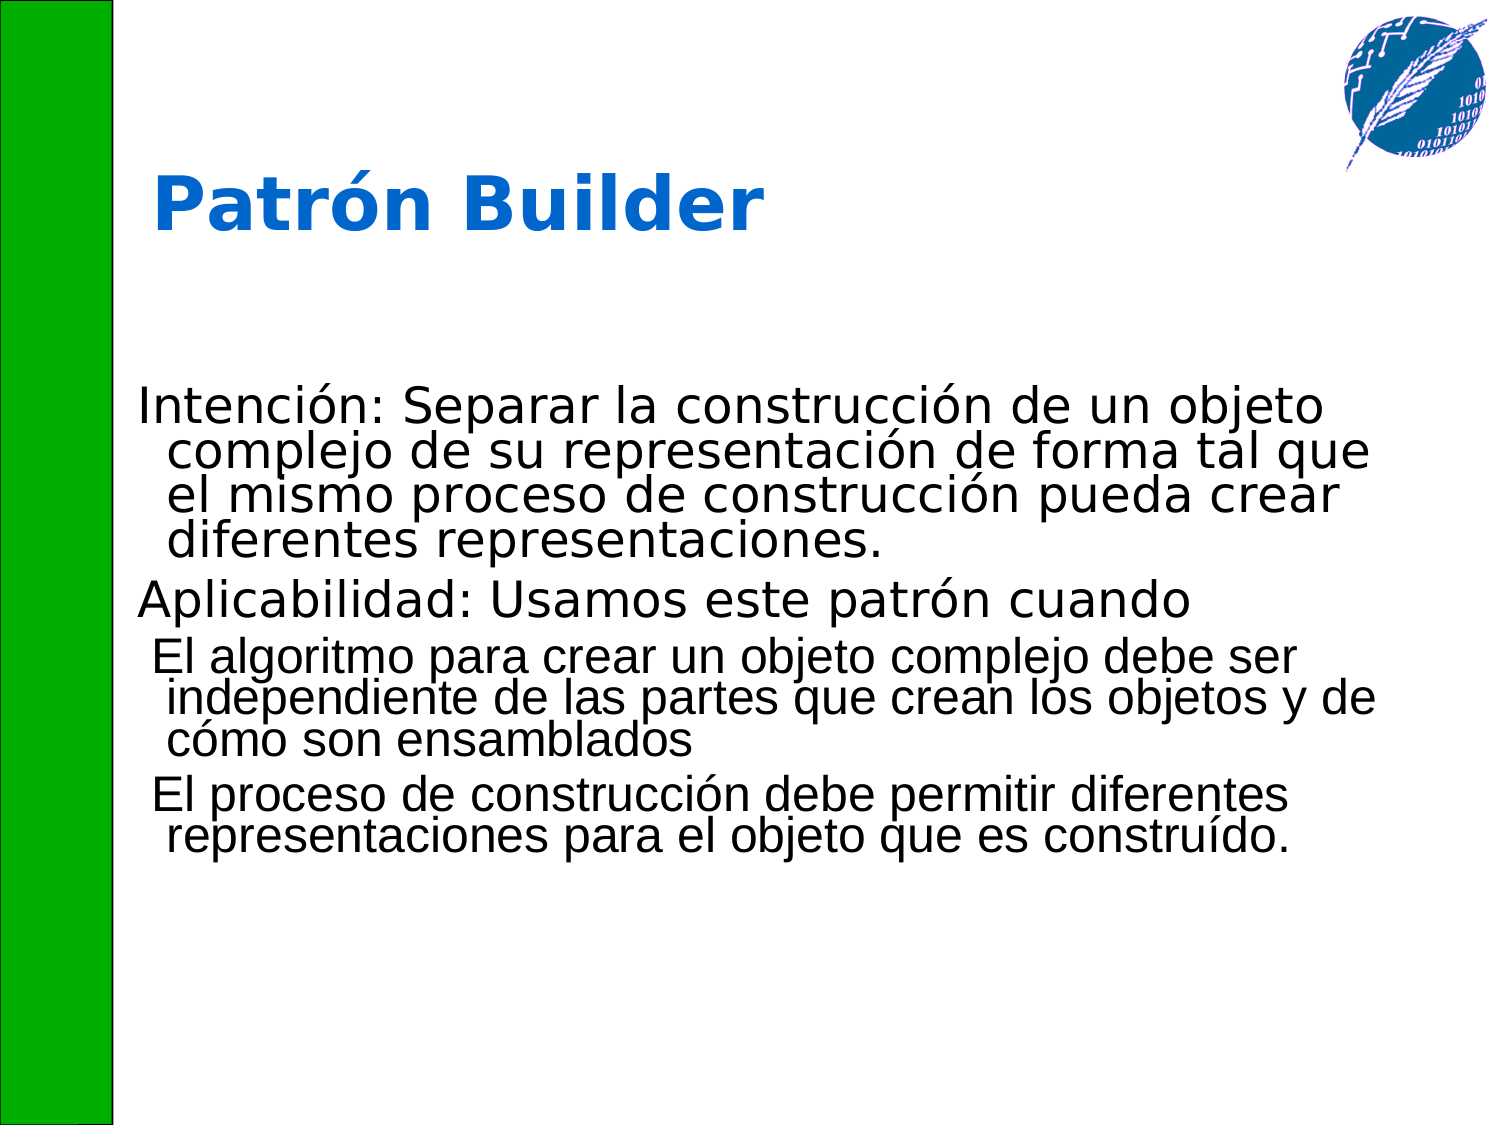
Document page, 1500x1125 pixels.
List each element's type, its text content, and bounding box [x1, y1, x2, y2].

picture [1341, 15, 1488, 172]
list Intención: Separar la construcción de un objeto complejo de su representación de forma tal que el mismo proceso de construcción pueda crear diferentes representaciones. Aplicabilidad: Usamos este patrón cuando El algoritmo para crear un objeto complejo debe ser independiente de las partes que crean los objetos y de cómo son ensamblados El proceso de construcción debe permitir diferentes representaciones para el objeto que es construído. [137, 387, 1397, 1042]
title Patrón Builder [136, 118, 1411, 307]
picture [1417, 140, 1425, 149]
